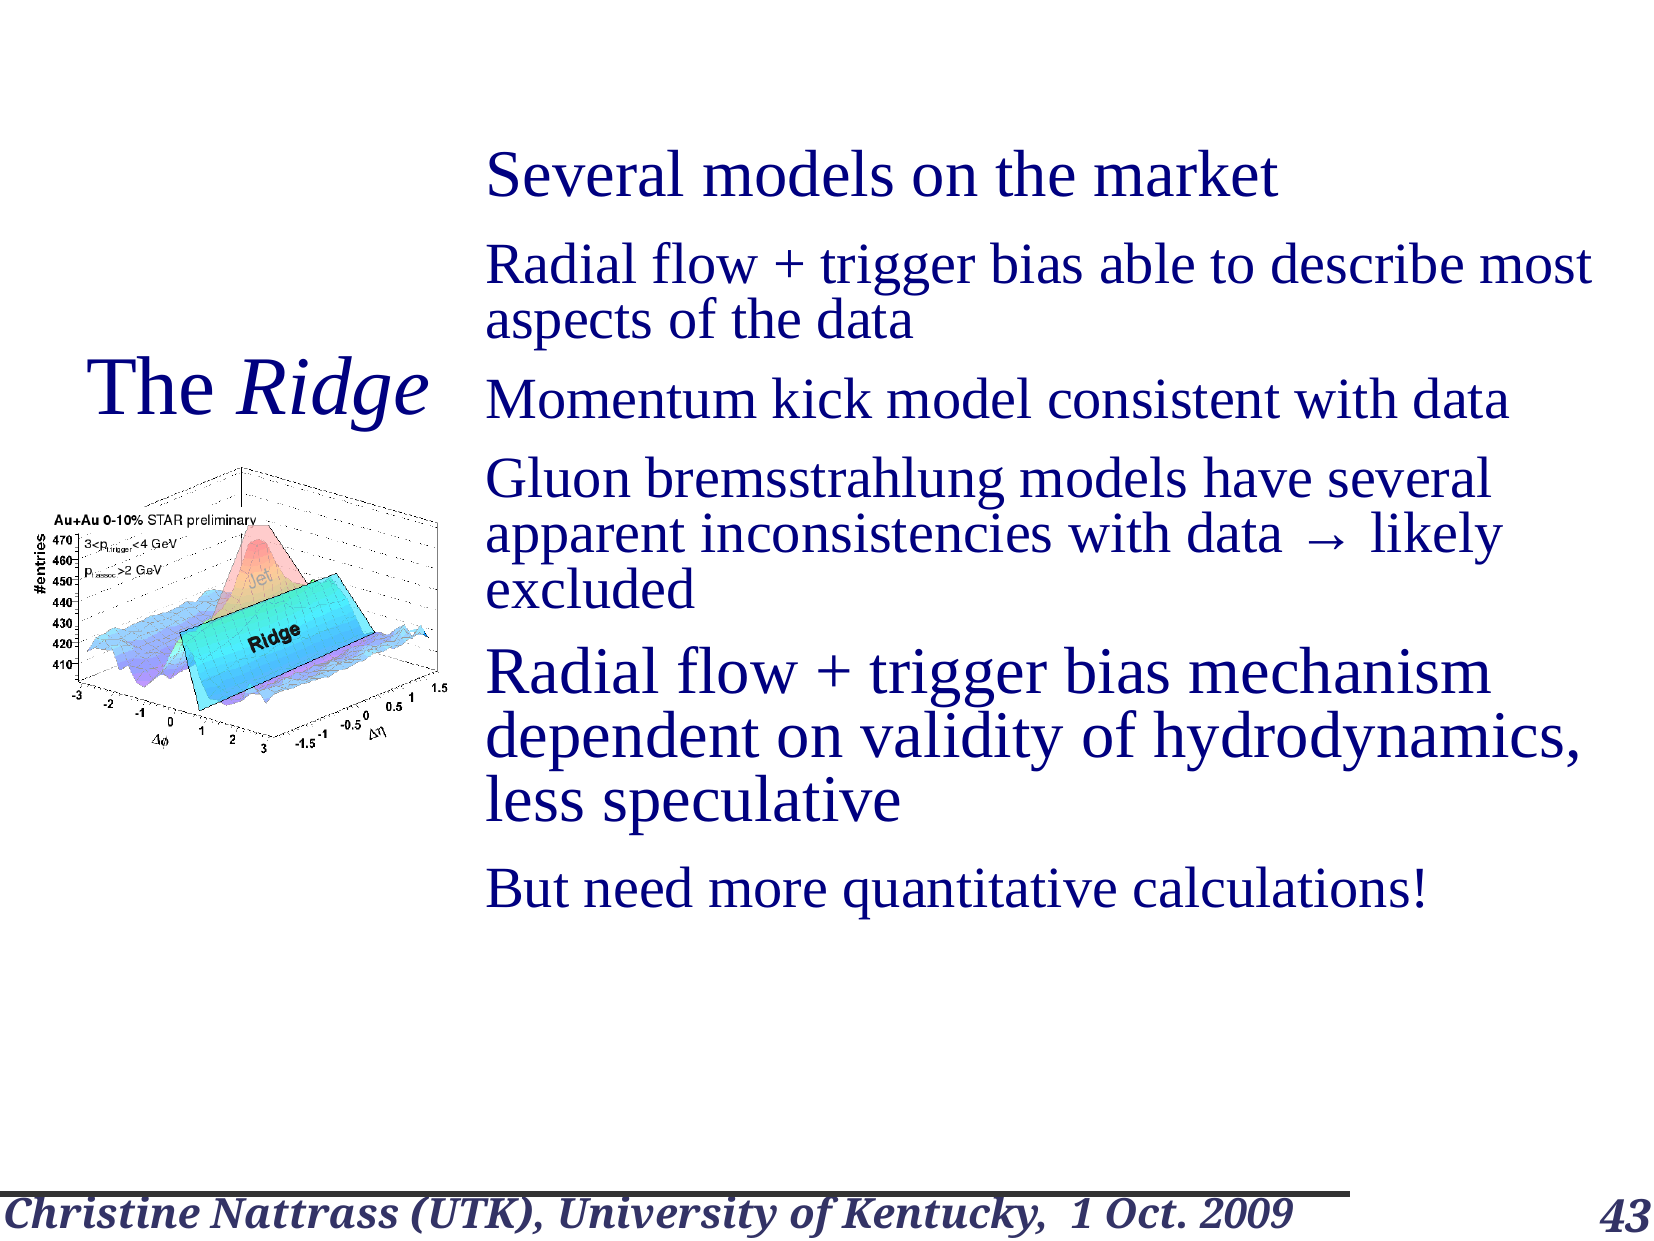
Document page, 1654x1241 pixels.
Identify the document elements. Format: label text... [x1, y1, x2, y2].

list Several models on the market Radial flow + trigger bias able to describe most aspects of the data Momentum kick model consistent with data Gluon bremsstrahlung models have several apparent inconsistencies with data → likely excluded Radial flow + trigger bias mechanism dependent on validity of hydrodynamics, less speculative But need more quantitative calculations! [485, 132, 1648, 1241]
picture [33, 434, 484, 773]
text_box The Ridge [33, 326, 484, 434]
